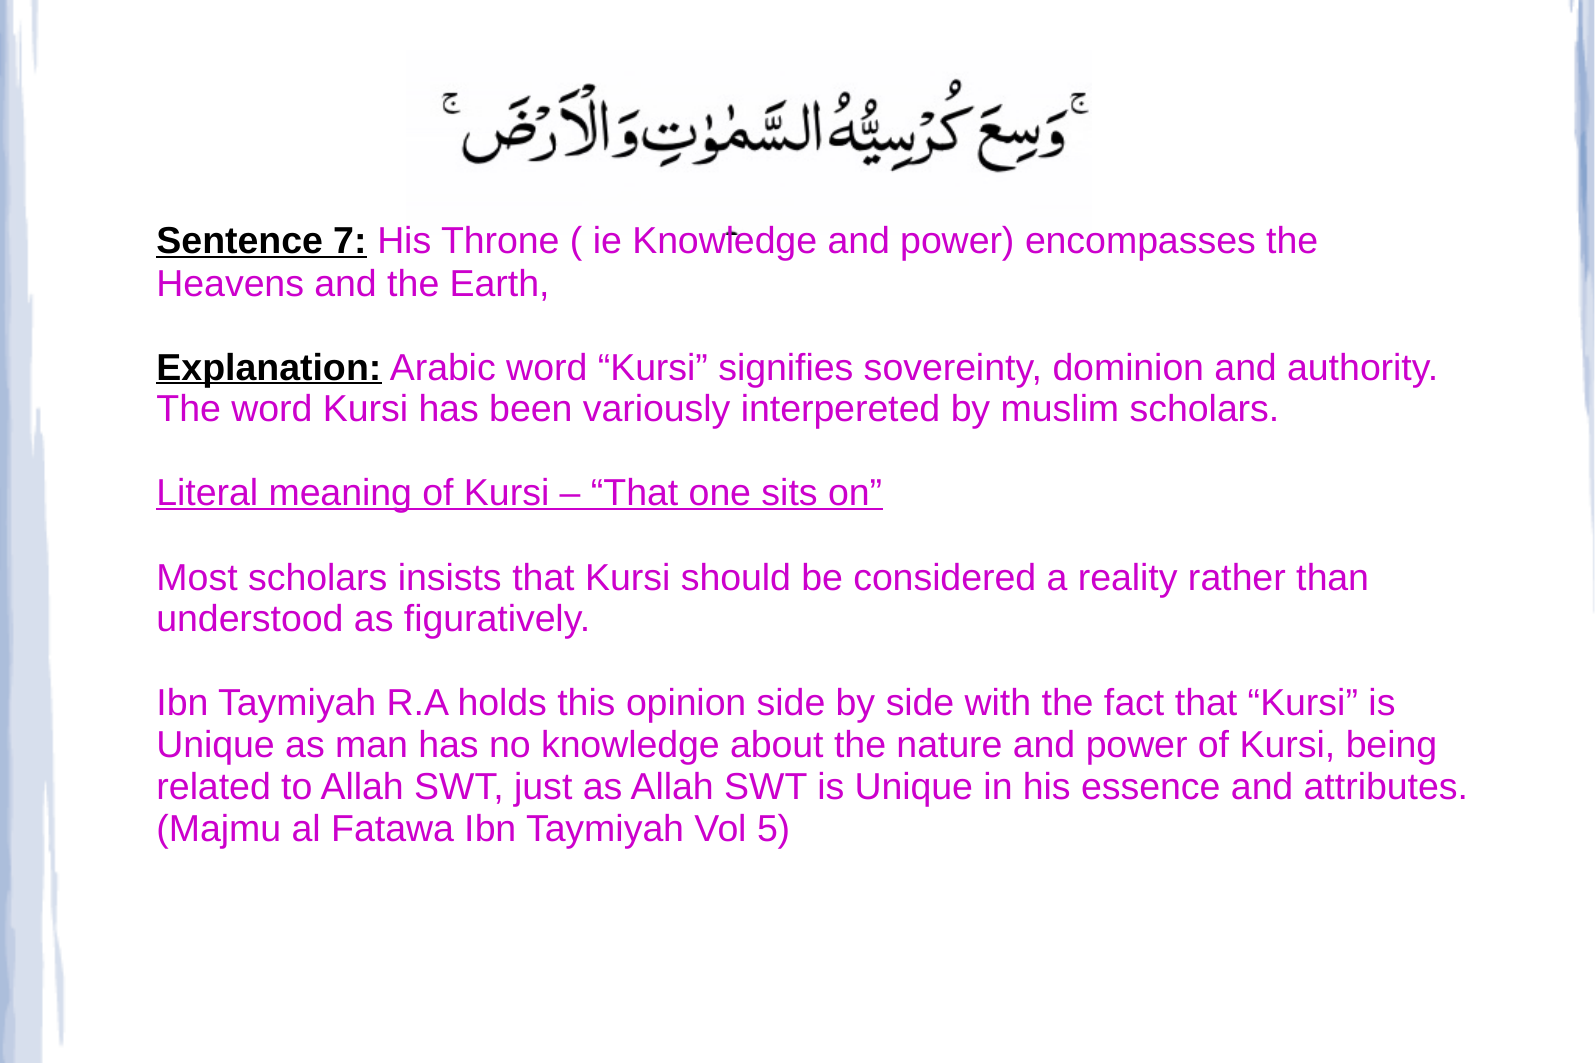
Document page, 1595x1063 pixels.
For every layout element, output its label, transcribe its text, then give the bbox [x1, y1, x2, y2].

picture [0, 0, 1595, 1063]
text_box Sentence 7: His Throne ( ie Knowledge and power) encompasses the Heavens and the Earth, Explanation: Arabic word “Kursi” signifies sovereinty, dominion and authority. The word Kursi has been variously interpereted by muslim scholars. Literal meaning of Kursi – “That one sits on” Most scholars insists that Kursi should be considered a reality rather than understood as figuratively. Ibn Taymiyah R.A holds this opinion side by side with the fact that “Kursi” is Unique as man has no knowledge about the nature and power of Kursi, being related to Allah SWT, just as Allah SWT is Unique in his essence and attributes. (Majmu al Fatawa Ibn Taymiyah Vol 5) [141, 212, 1496, 862]
